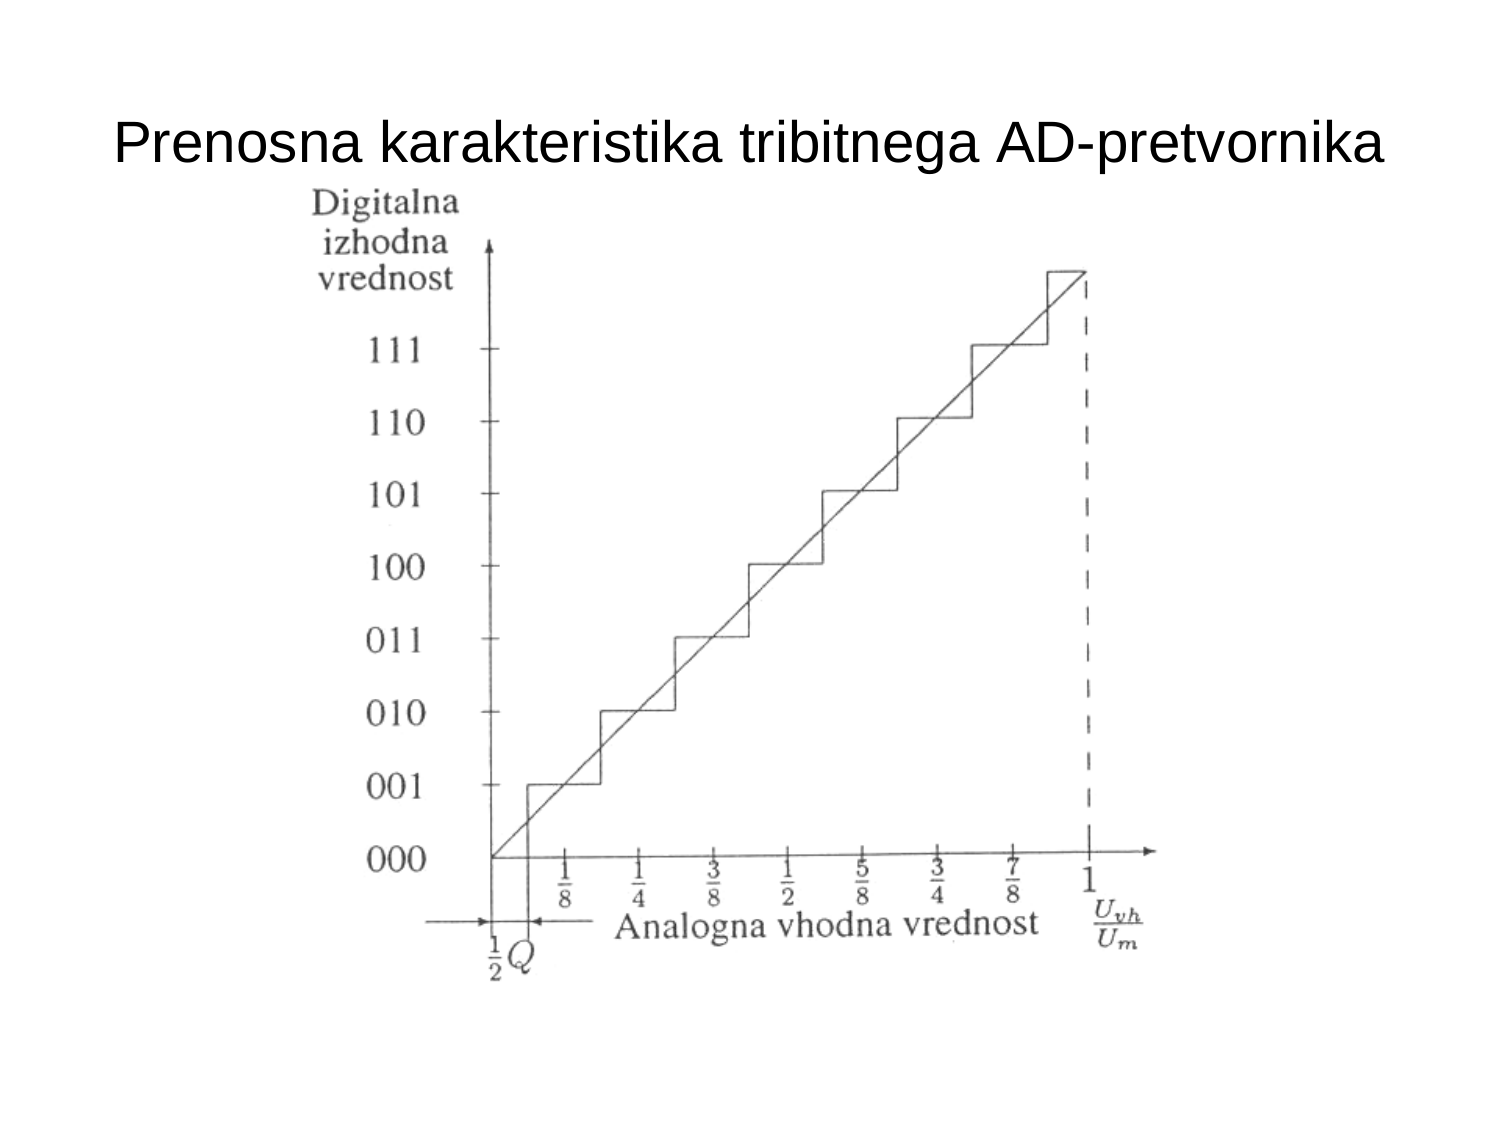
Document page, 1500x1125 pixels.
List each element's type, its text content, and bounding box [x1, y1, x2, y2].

picture [289, 185, 1164, 1037]
title Prenosna karakteristika tribitnega AD-pretvornika [75, 45, 1426, 233]
